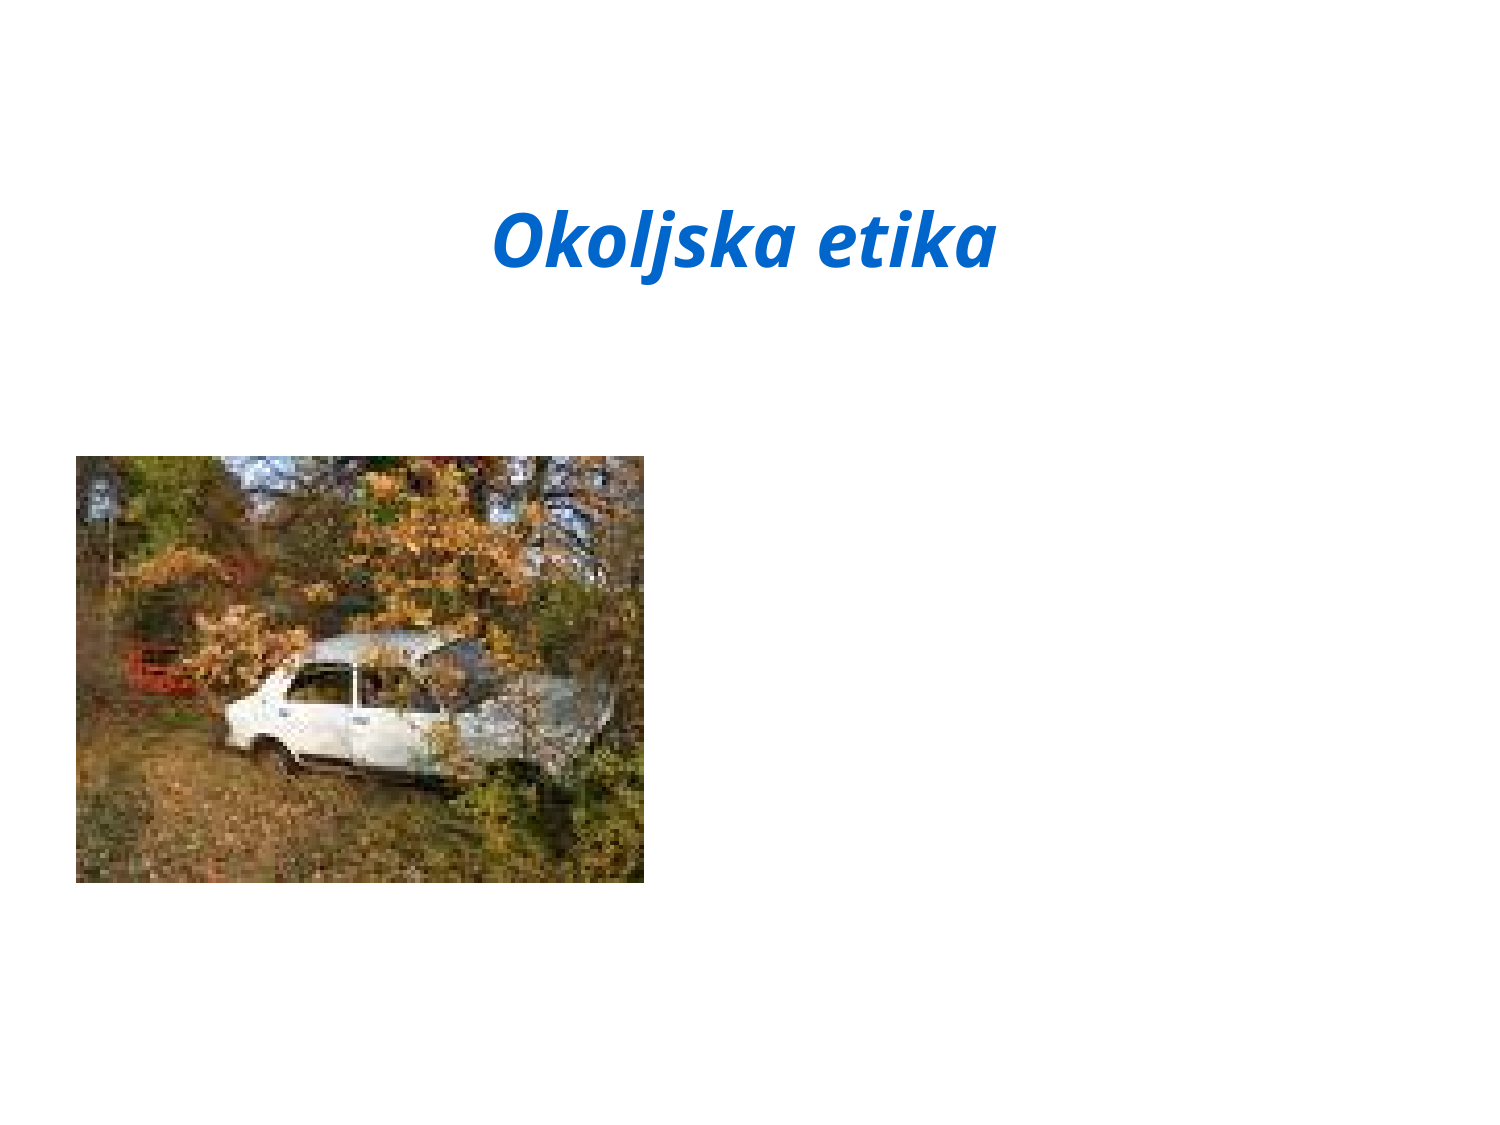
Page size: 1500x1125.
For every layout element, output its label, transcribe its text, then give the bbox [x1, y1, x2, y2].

text_box Okoljska etika [183, 184, 1306, 394]
picture [76, 456, 644, 883]
